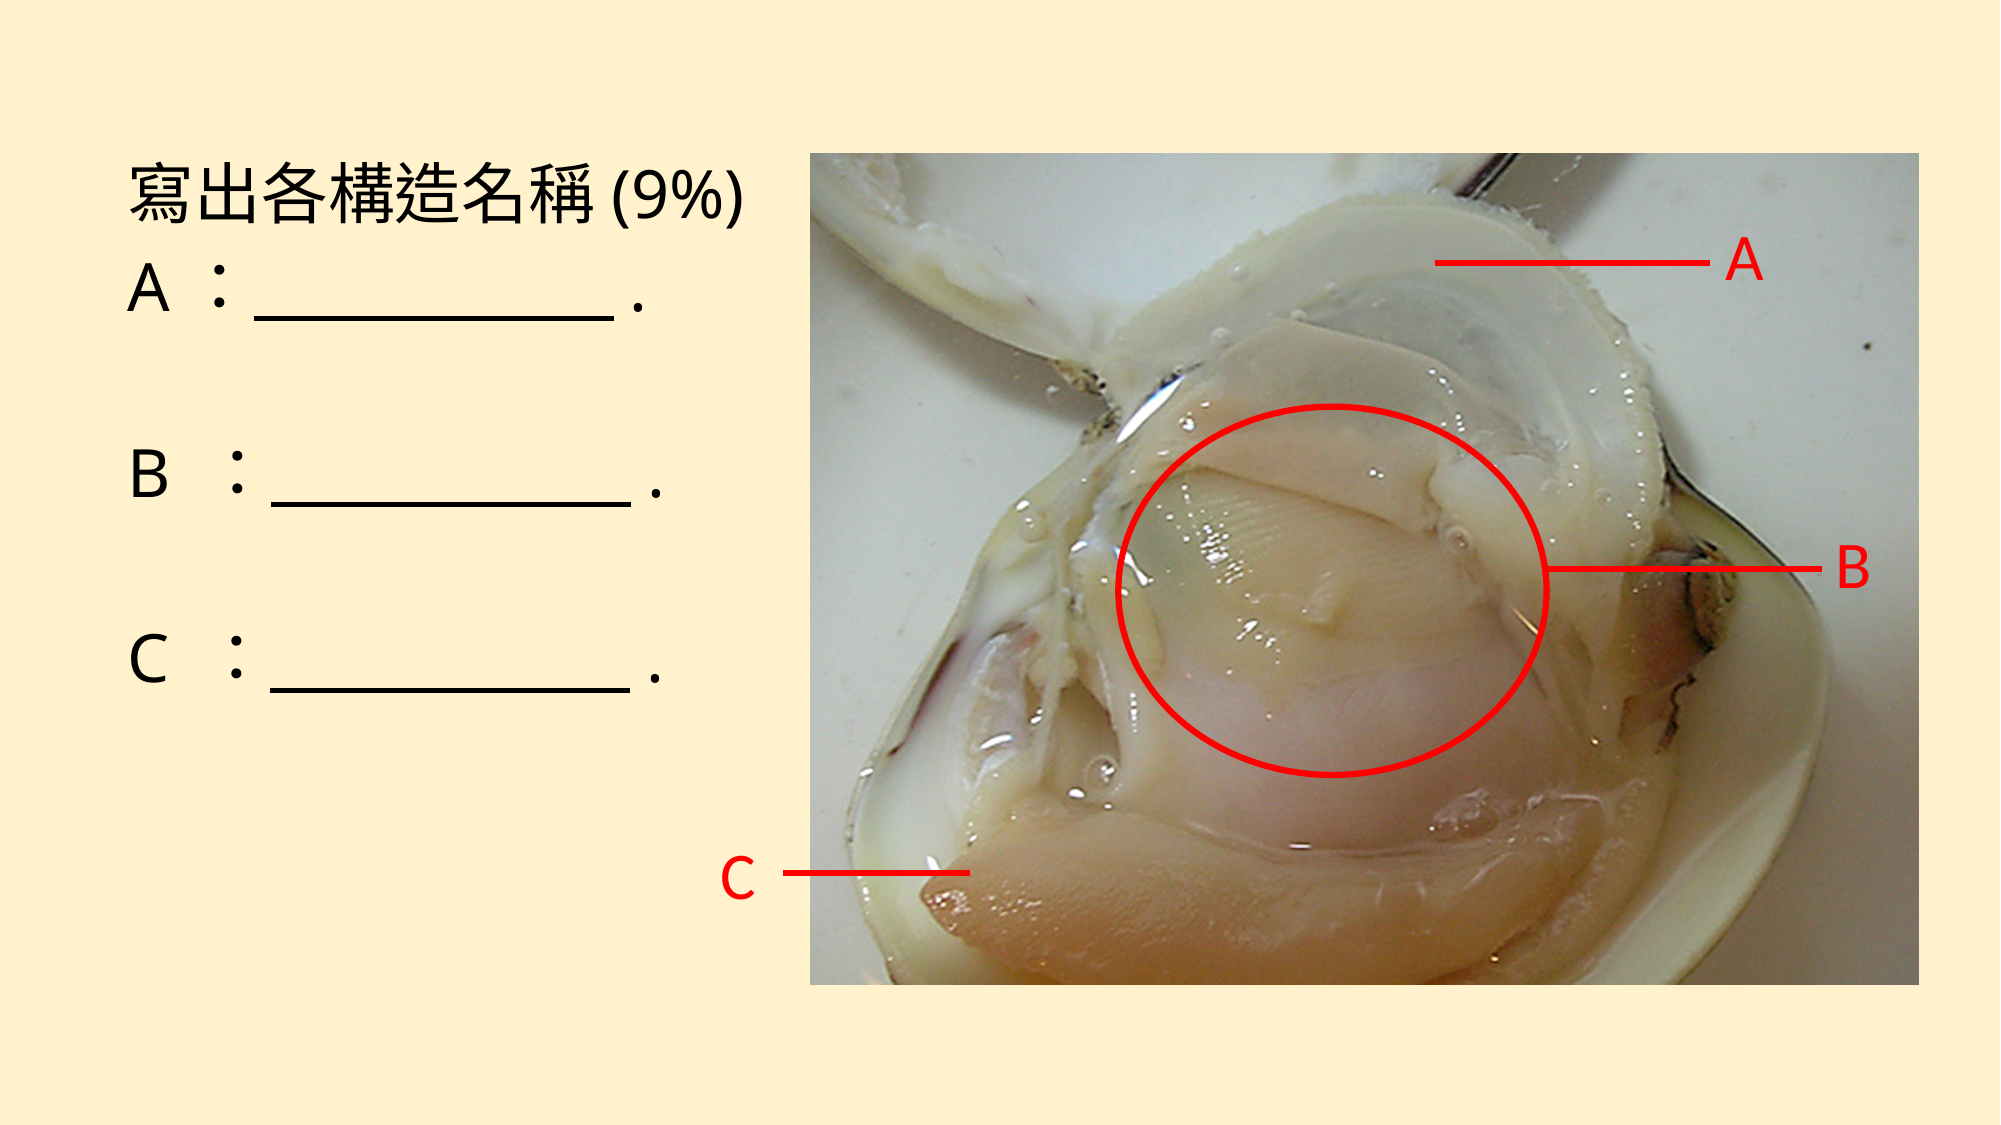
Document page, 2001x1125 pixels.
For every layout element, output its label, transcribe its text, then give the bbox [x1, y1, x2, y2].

picture [810, 153, 1919, 985]
list 寫出各構造名稱(9%) A： . B ： . C ： . [112, 153, 783, 963]
text_box A [1710, 206, 1780, 303]
text_box B [1820, 514, 1888, 611]
text_box C [705, 825, 772, 922]
